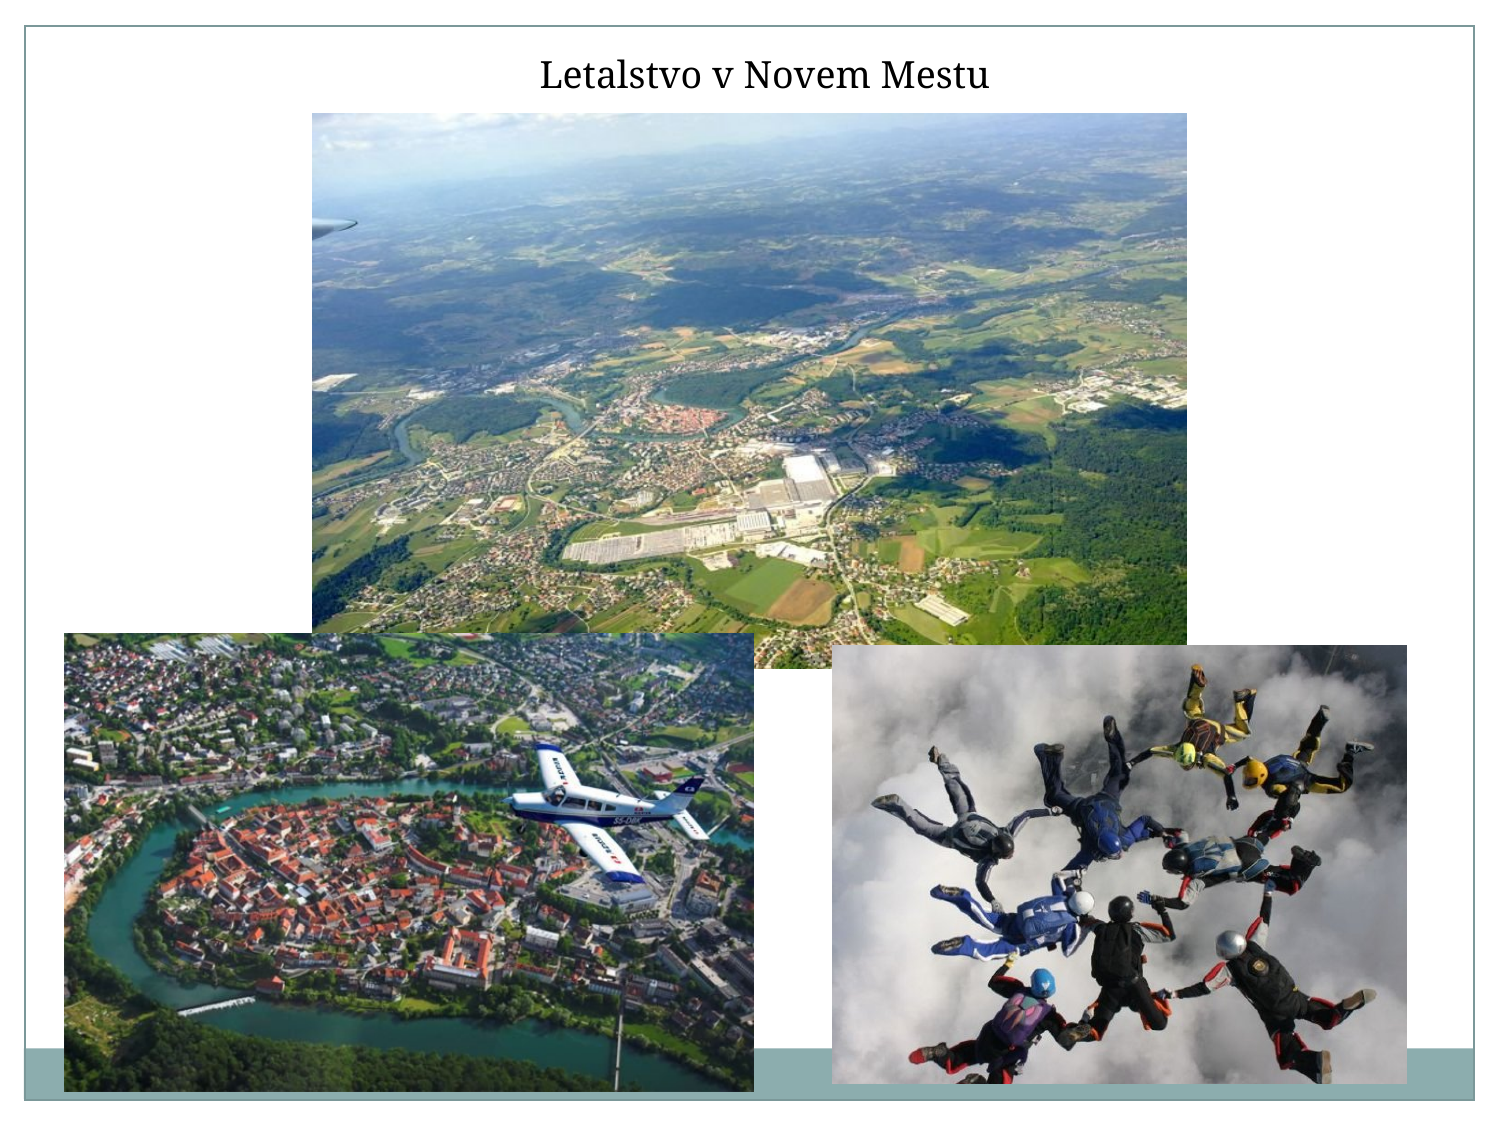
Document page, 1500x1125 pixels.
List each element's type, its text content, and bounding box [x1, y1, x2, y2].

text_box Letalstvo v Novem Mestu [524, 43, 1006, 103]
picture [64, 113, 1407, 1092]
